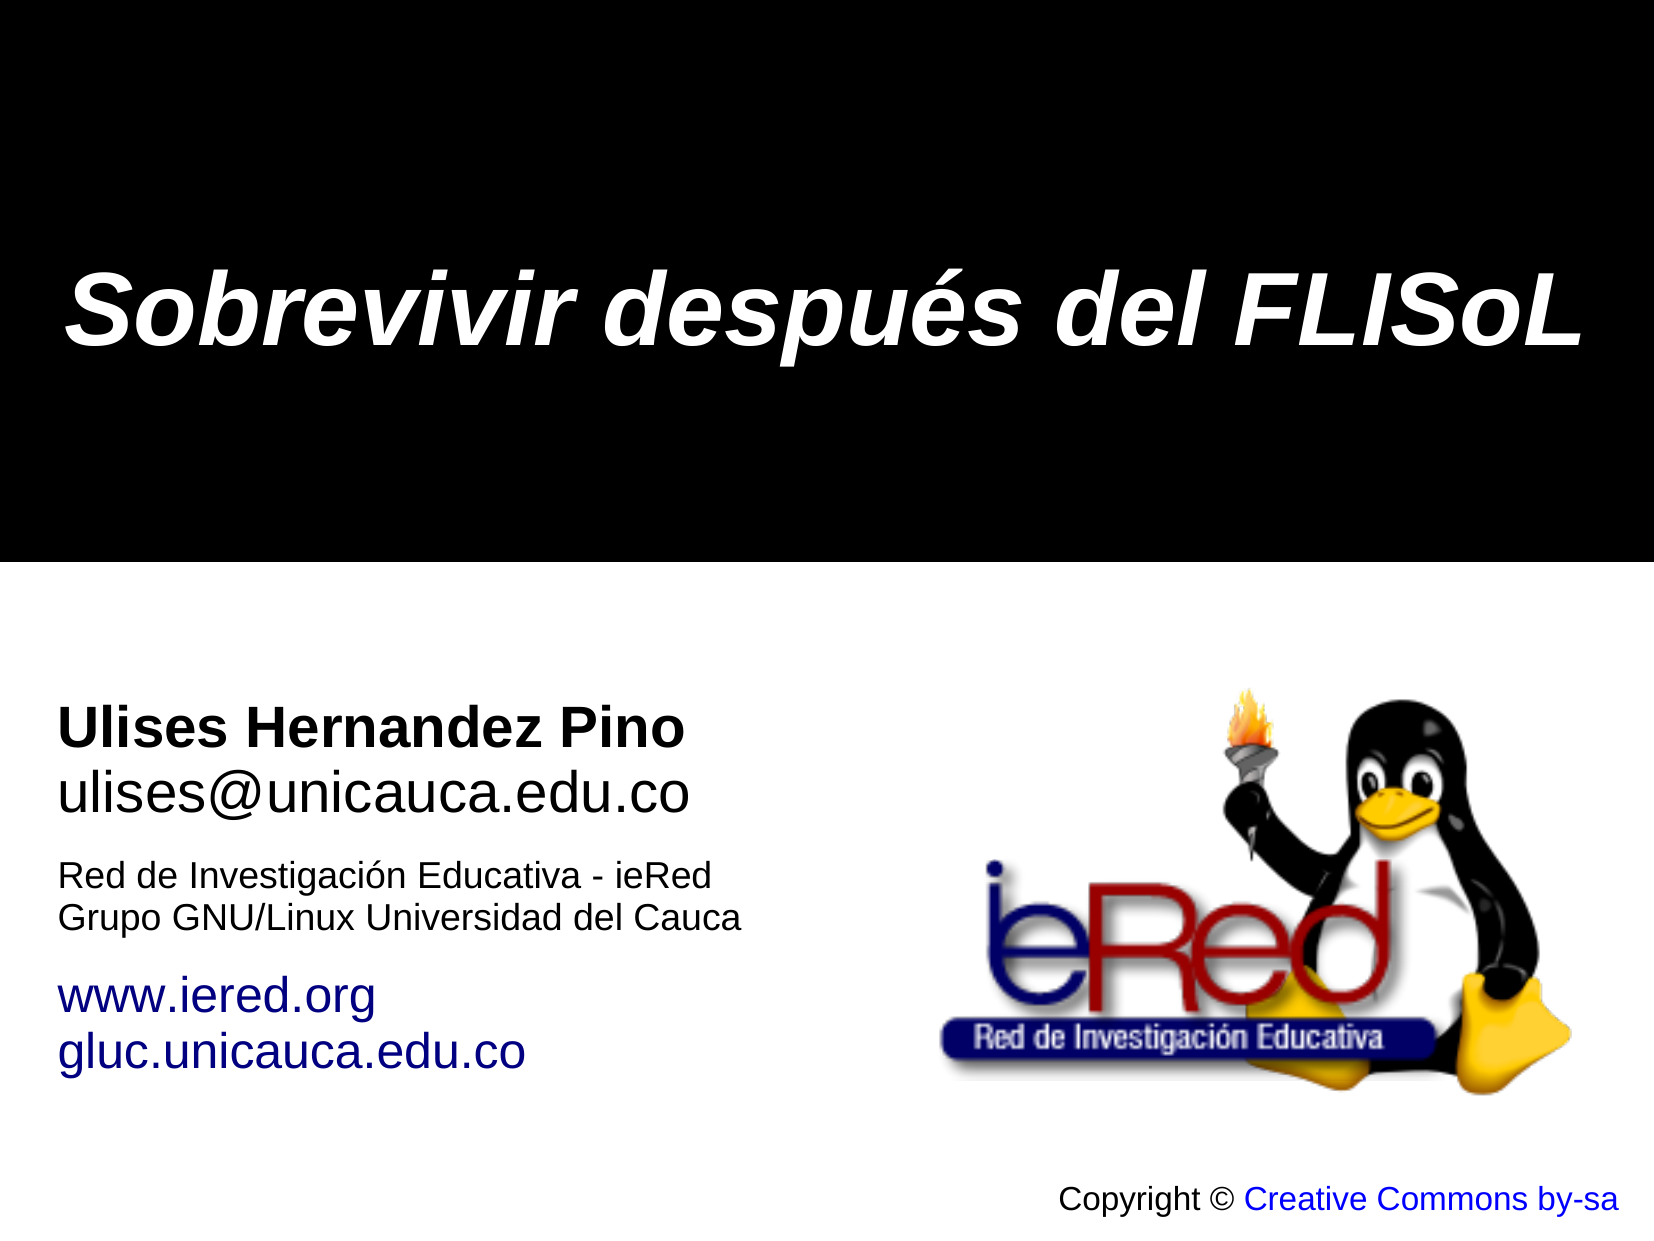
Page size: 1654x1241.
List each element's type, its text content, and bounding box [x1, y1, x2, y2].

picture [938, 680, 1581, 1100]
text_box Sobrevivir después del FLISoL [64, 251, 1590, 368]
text_box [0, 0, 1654, 562]
text_box Copyright © Creative Commons by-sa [1058, 1180, 1620, 1219]
text_box Ulises Hernandez Pino ulises@unicauca.edu.co Red de Investigación Educativa - ieRed Grupo GNU/Linux Universidad del Cauca www.iered.org gluc.unicauca.edu.co [57, 694, 742, 1080]
